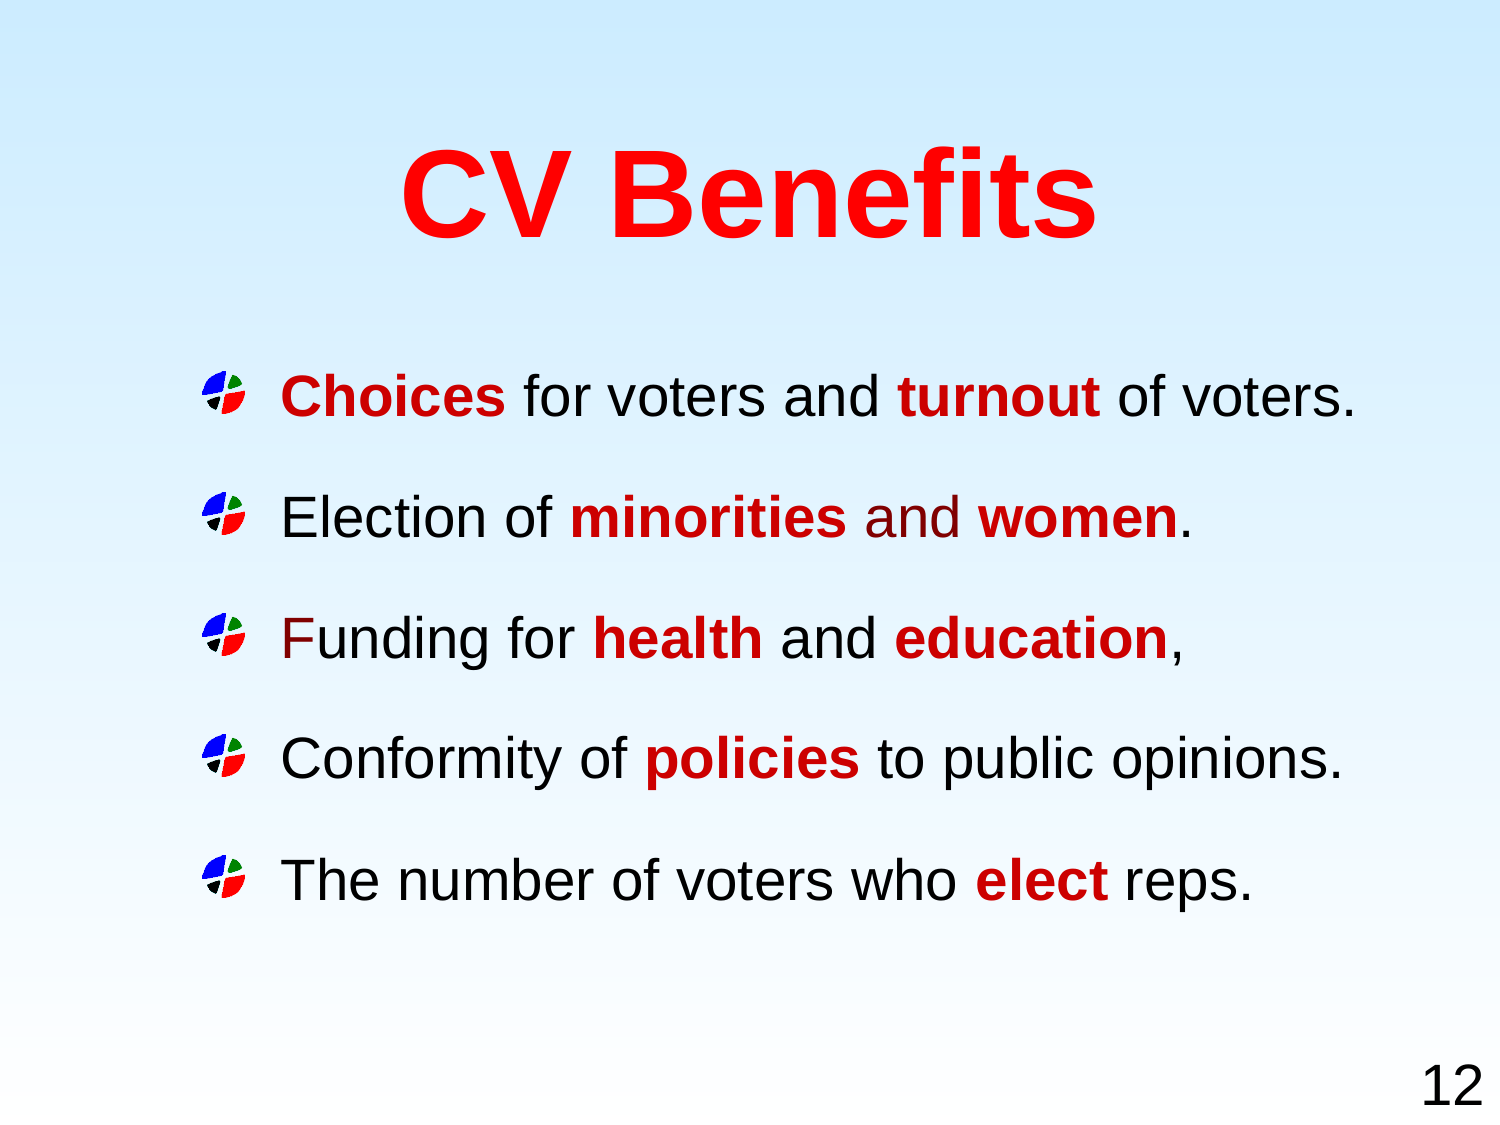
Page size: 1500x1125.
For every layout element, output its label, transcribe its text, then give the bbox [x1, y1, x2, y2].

picture [202, 734, 245, 777]
picture [202, 855, 245, 898]
picture [202, 492, 245, 535]
picture [202, 613, 245, 656]
picture [202, 371, 245, 414]
text_box 5 [1400, 1039, 1500, 1125]
title CV Benefits [0, 99, 1500, 288]
text_box Choices for voters and turnout of voters. Election of minorities and women. Funding for health and education, Conformity of policies to public opinions. The number of voters who elect reps. [0, 350, 1500, 920]
